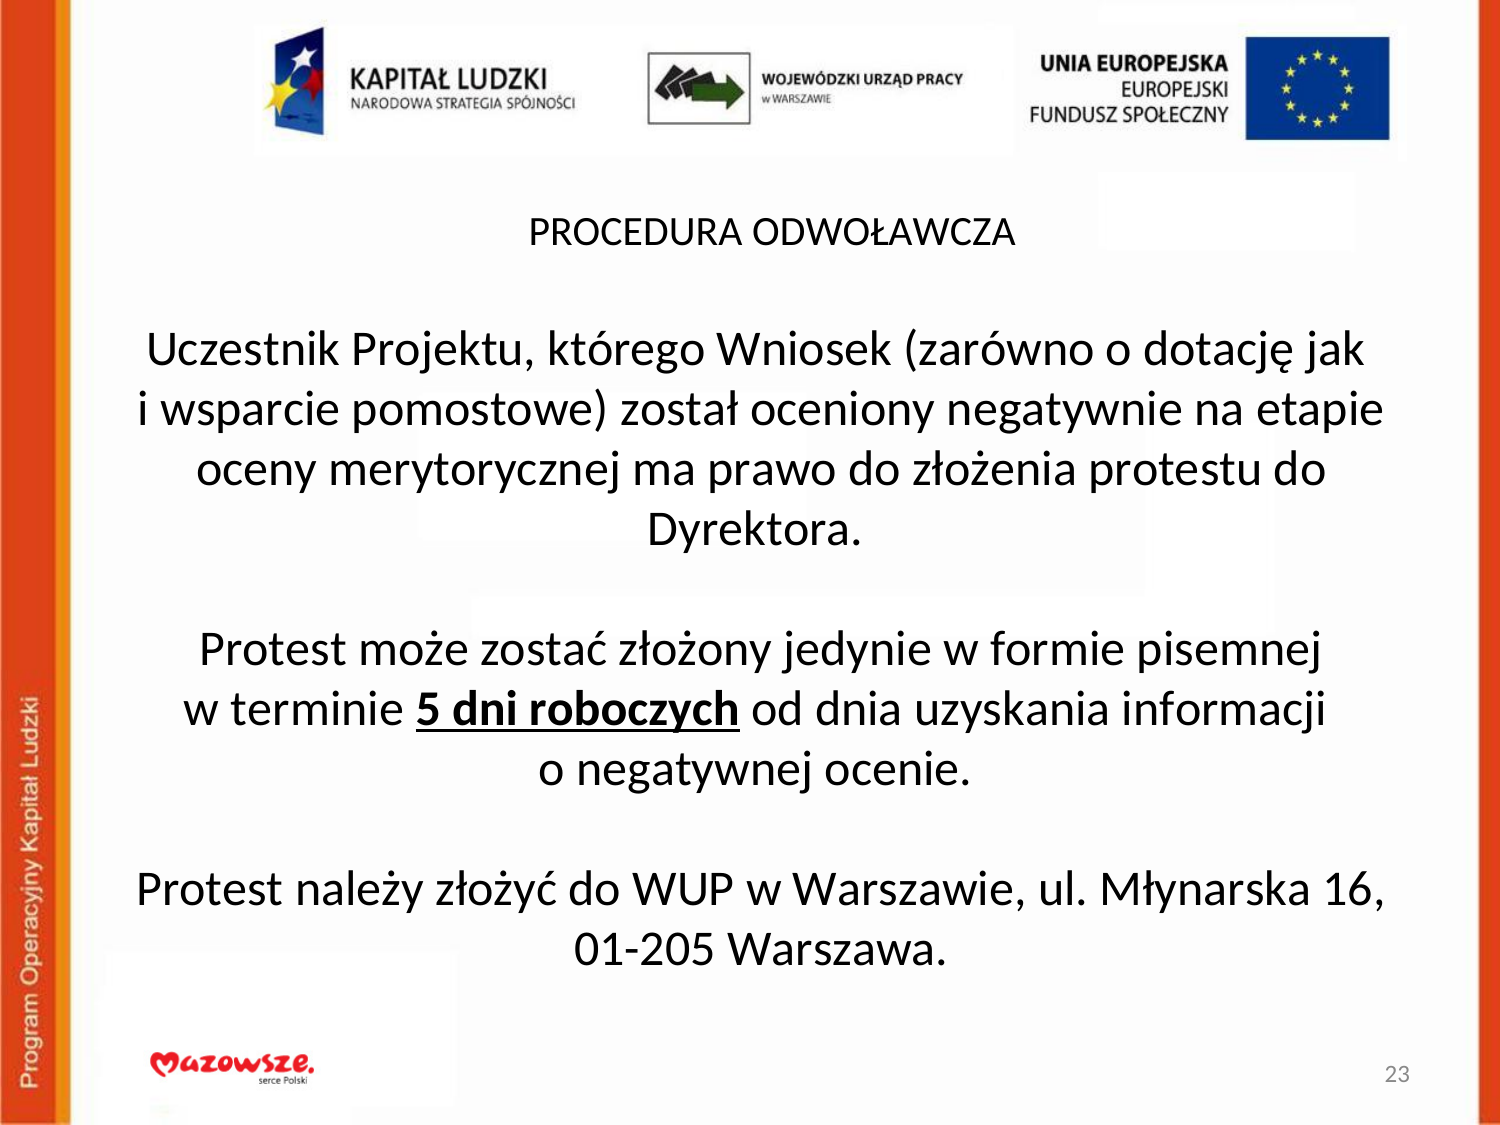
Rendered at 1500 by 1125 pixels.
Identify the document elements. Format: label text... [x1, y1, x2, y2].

text_box <numer> [1074, 1042, 1426, 1103]
picture [0, 0, 1500, 1125]
text_box PROCEDURA ODWOŁAWCZA [194, 196, 1351, 256]
title Uczestnik Projektu, którego Wniosek (zarówno o dotację jak i wsparcie pomostowe) został oceniony negatywnie na etapie oceny merytorycznej ma prawo do złożenia protestu do Dyrektora. Protest może zostać złożony jedynie w formie pisemnej w terminie 5 dni roboczych od dnia uzyskania informacji o negatywnej ocenie. Protest należy złożyć do WUP w Warszawie, ul. Młynarska 16, 01-205 Warszawa. [112, 278, 1411, 1012]
